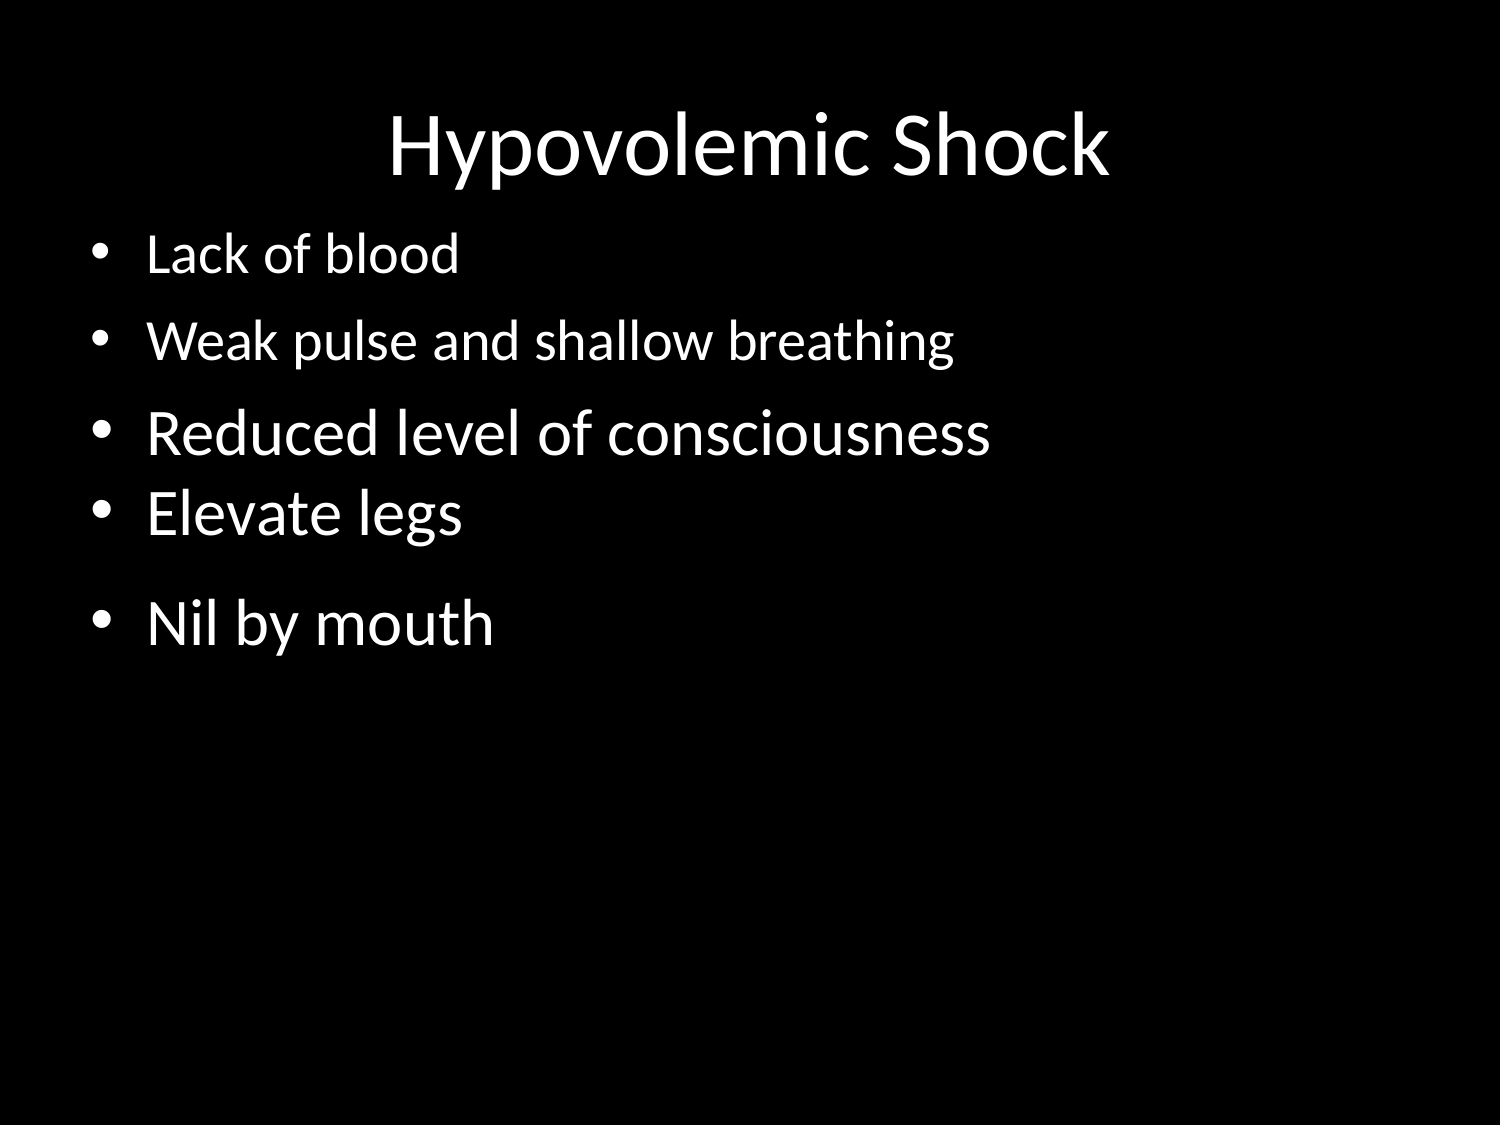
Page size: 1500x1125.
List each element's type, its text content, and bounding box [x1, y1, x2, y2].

list Lack of blood Weak pulse and shallow breathing Reduced level of consciousness Elevate legs Nil by mouth [75, 208, 1425, 1005]
title Hypovolemic Shock [75, 45, 1425, 208]
